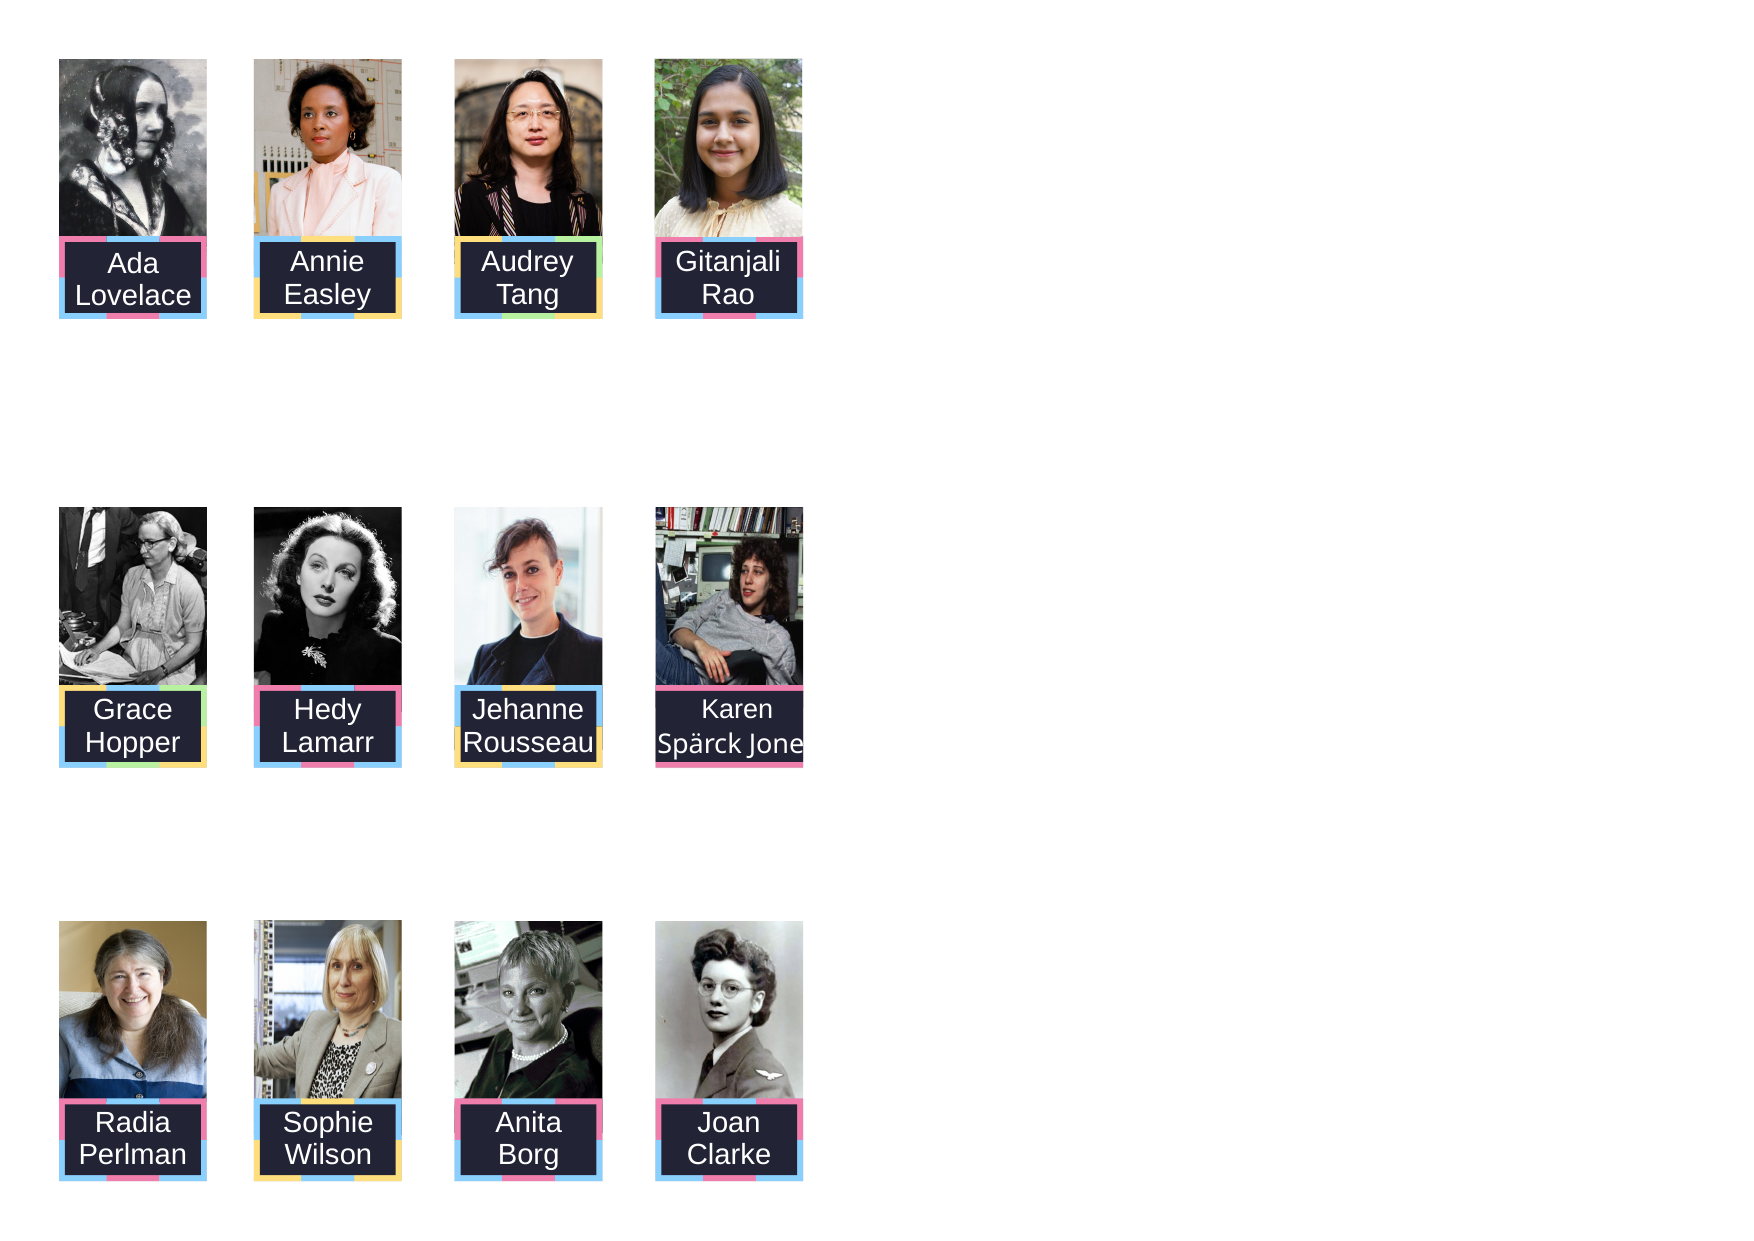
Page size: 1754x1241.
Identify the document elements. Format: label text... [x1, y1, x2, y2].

text_box [655, 765, 804, 769]
text_box Grace Hopper [70, 685, 203, 767]
picture [655, 921, 804, 1098]
text_box Gitanjali Rao [660, 237, 804, 318]
picture [253, 507, 402, 685]
text_box Ada Lovelace [59, 239, 207, 320]
text_box Radia Perlman [63, 1098, 203, 1179]
text_box Joan Clarke [672, 1098, 815, 1179]
text_box [454, 236, 603, 319]
text_box [253, 685, 402, 768]
text_box [654, 237, 804, 319]
text_box [454, 1098, 603, 1182]
picture [654, 59, 803, 237]
text_box Sophie Wilson [268, 1098, 415, 1179]
picture [454, 507, 603, 685]
text_box Anita Borg [480, 1098, 578, 1179]
text_box Hedy Lamarr [266, 685, 390, 767]
text_box [253, 1098, 402, 1182]
text_box [655, 1098, 804, 1182]
picture [253, 920, 402, 1098]
picture [454, 921, 603, 1098]
picture [59, 921, 207, 1098]
text_box Karen Spärck Jones [642, 686, 818, 765]
text_box Audrey Tang [466, 237, 616, 318]
text_box [59, 685, 207, 768]
text_box Jehanne Rousseau [447, 685, 609, 767]
picture [253, 59, 402, 236]
picture [59, 59, 207, 236]
picture [454, 59, 603, 236]
picture [59, 507, 207, 685]
text_box [253, 236, 402, 319]
text_box Annie Easley [268, 237, 399, 318]
text_box [59, 1098, 207, 1182]
picture [655, 507, 804, 685]
